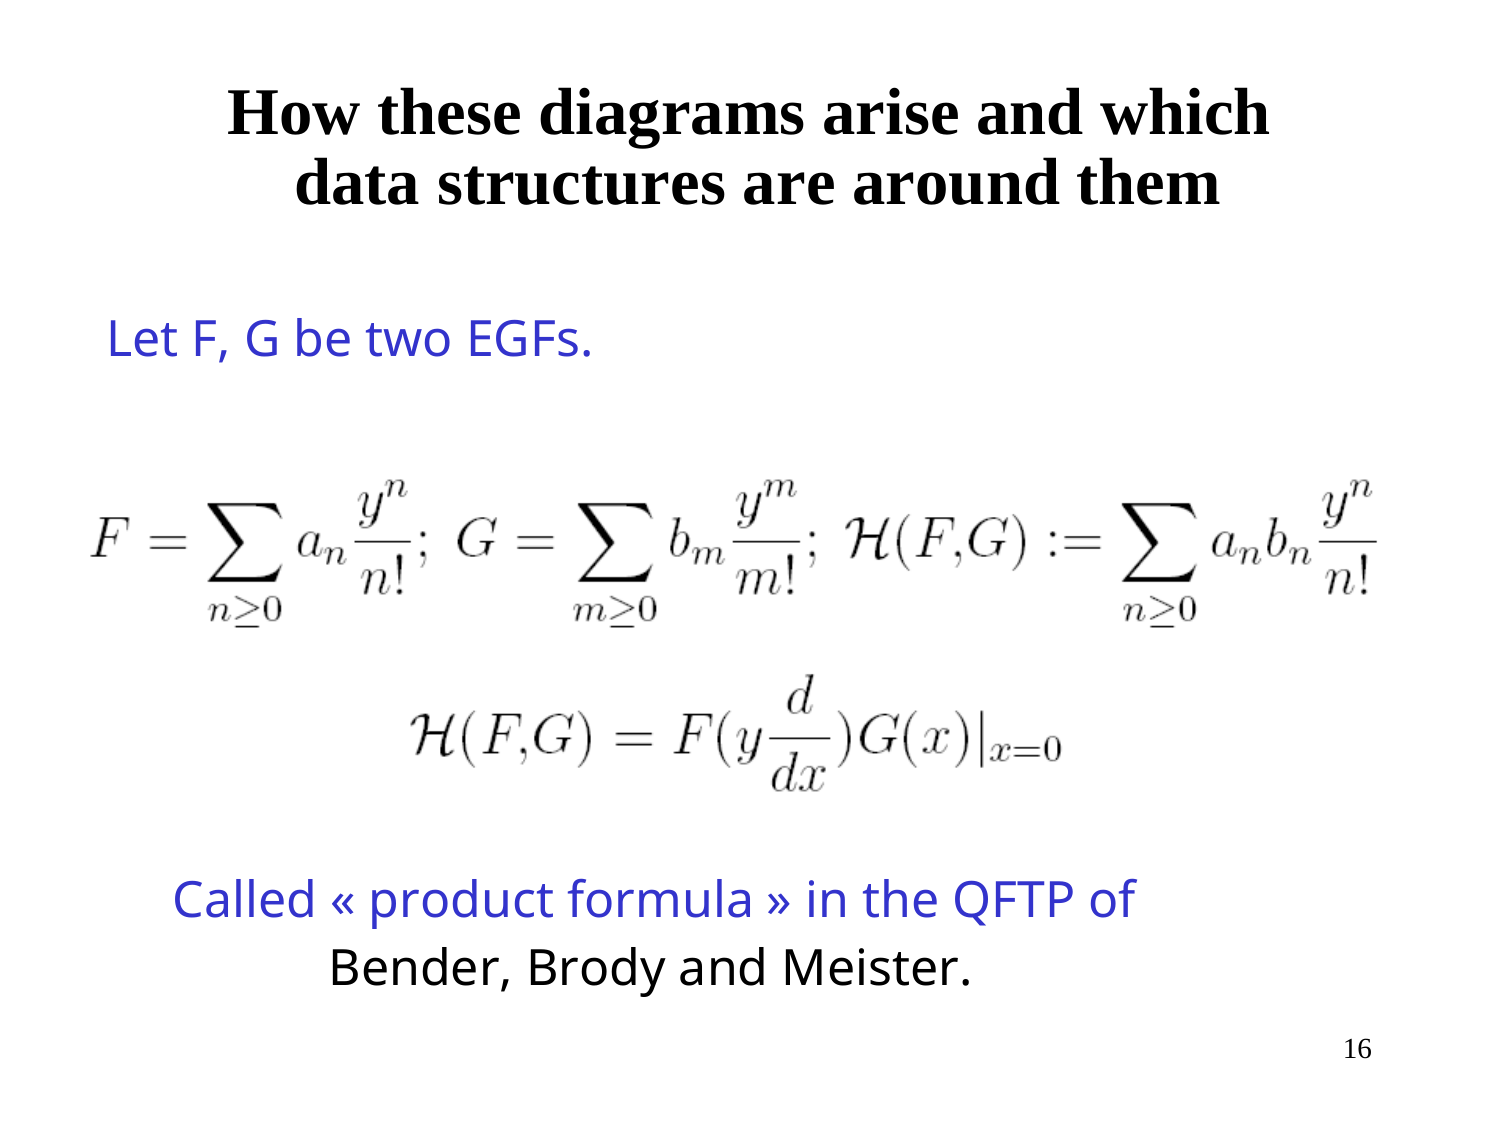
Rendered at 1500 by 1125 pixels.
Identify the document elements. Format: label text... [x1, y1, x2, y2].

picture [86, 472, 1388, 634]
text_box Let F, G be two EGFs. [91, 295, 685, 379]
text_box How these diagrams arise and which data structures are around them [212, 70, 1304, 231]
picture [403, 665, 1067, 798]
text_box Called « product formula » in the QFTP of Bender, Brody and Meister. [147, 856, 1252, 1039]
